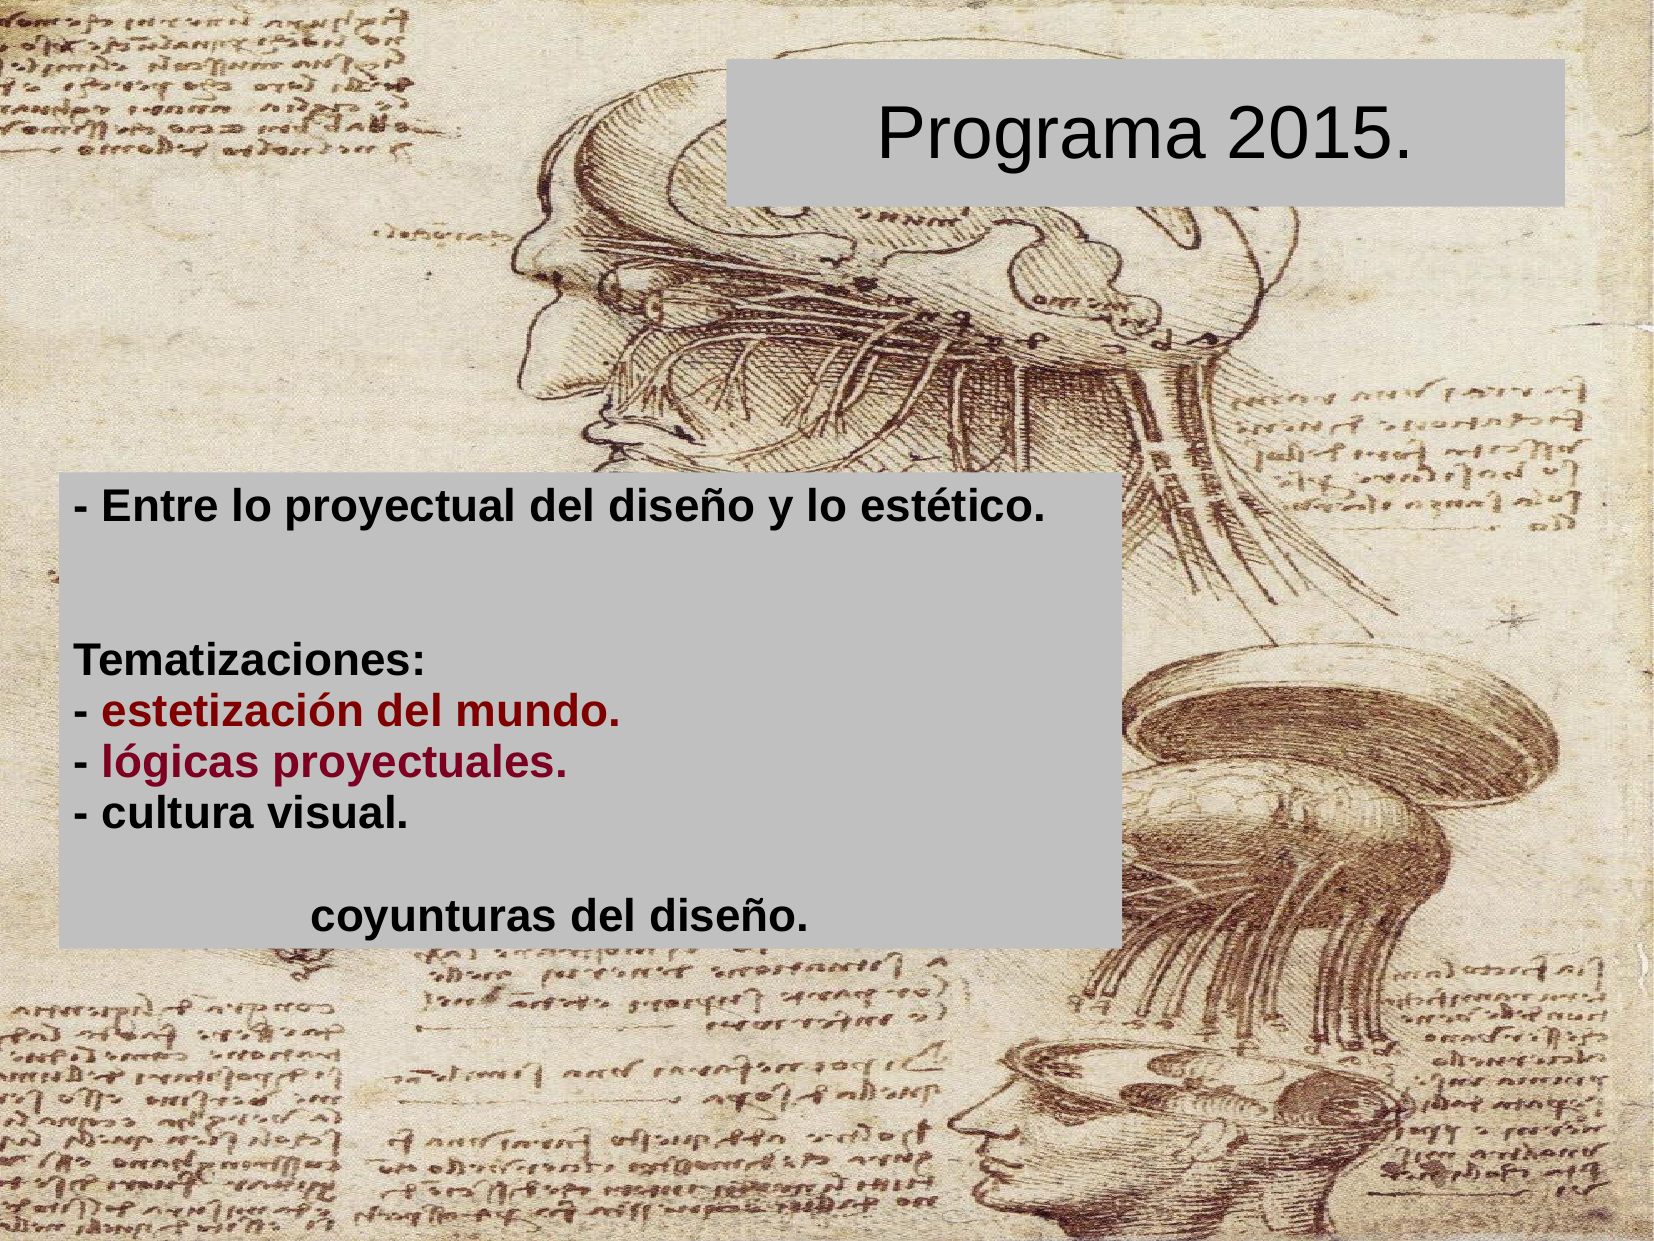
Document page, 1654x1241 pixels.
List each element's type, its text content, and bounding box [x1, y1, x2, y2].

title Programa 2015. [726, 59, 1565, 207]
text_box - Entre lo proyectual del diseño y lo estético. Tematizaciones: - estetización del mundo. - lógicas proyectuales. - cultura visual. coyunturas del diseño. [59, 472, 1123, 949]
picture [0, 0, 1654, 1241]
